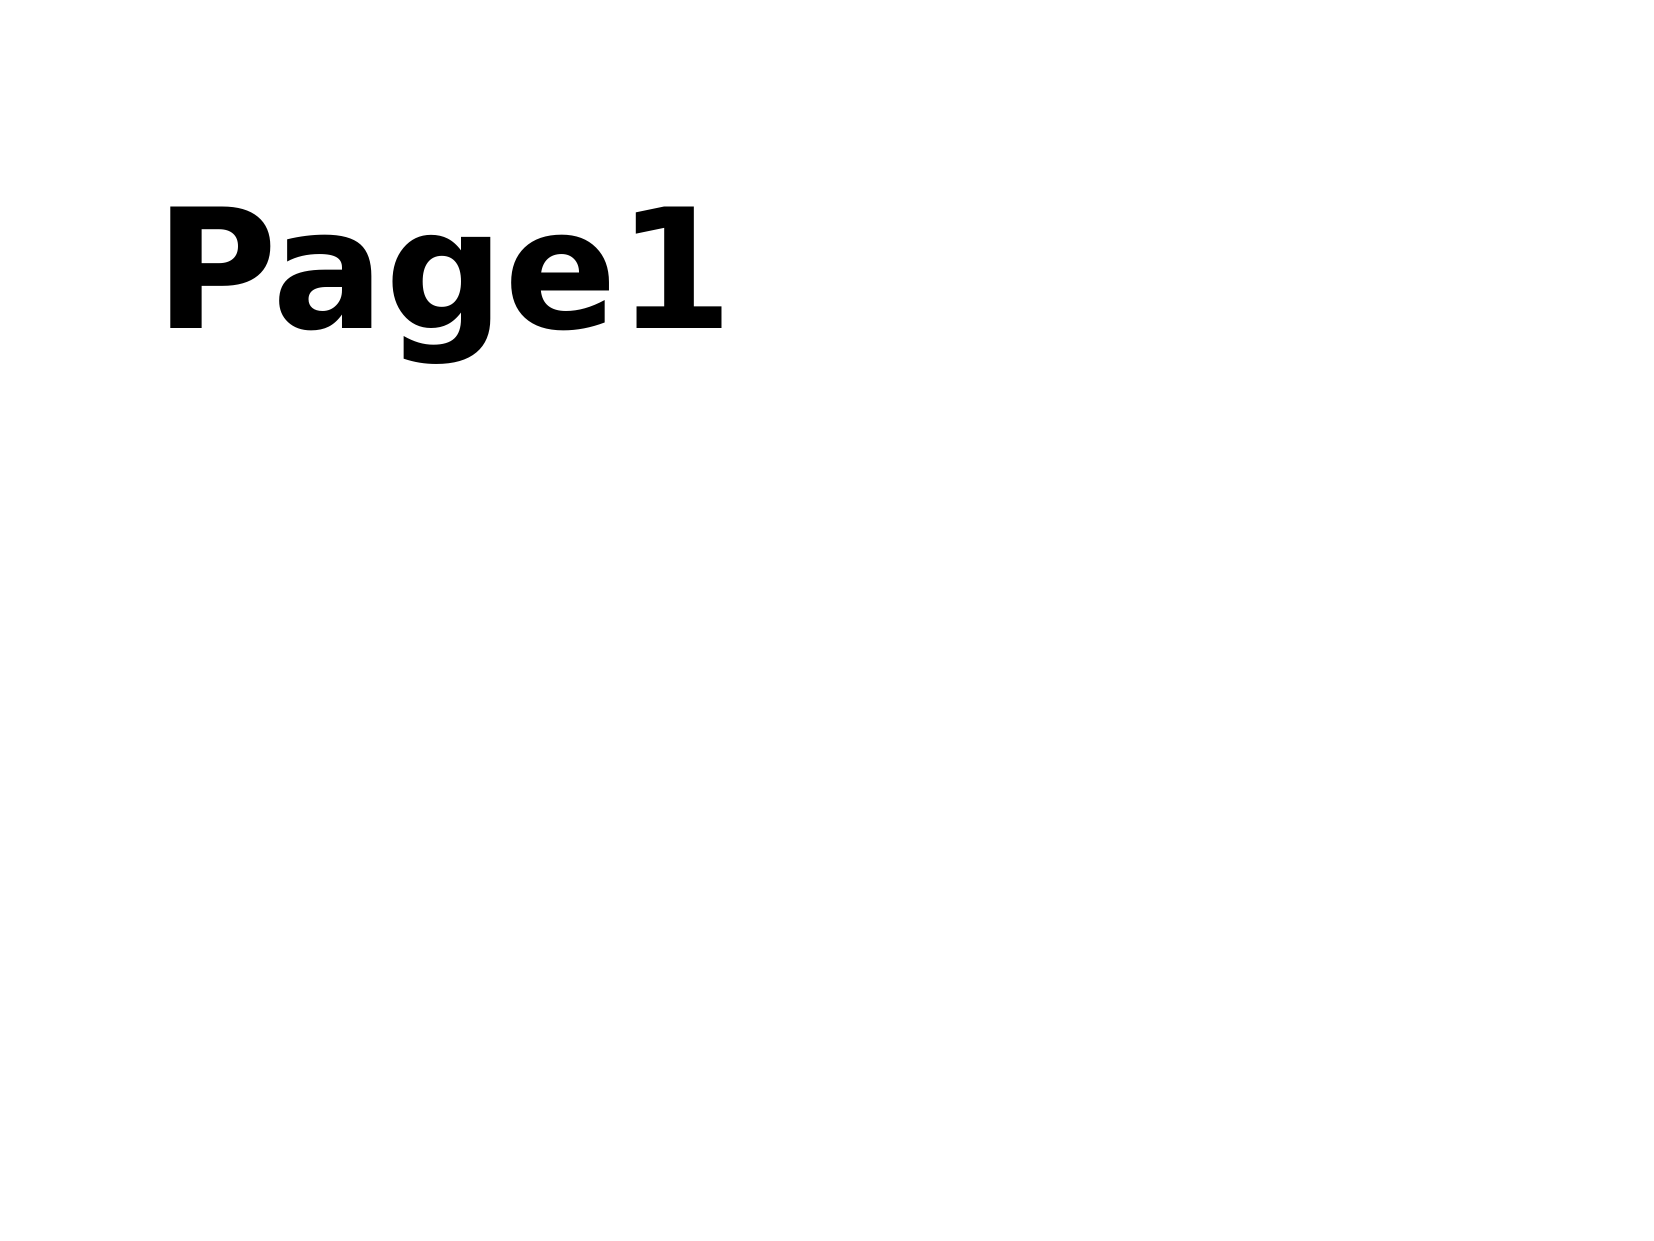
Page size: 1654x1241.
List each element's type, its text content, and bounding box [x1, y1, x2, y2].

text_box Page1 [140, 166, 749, 376]
